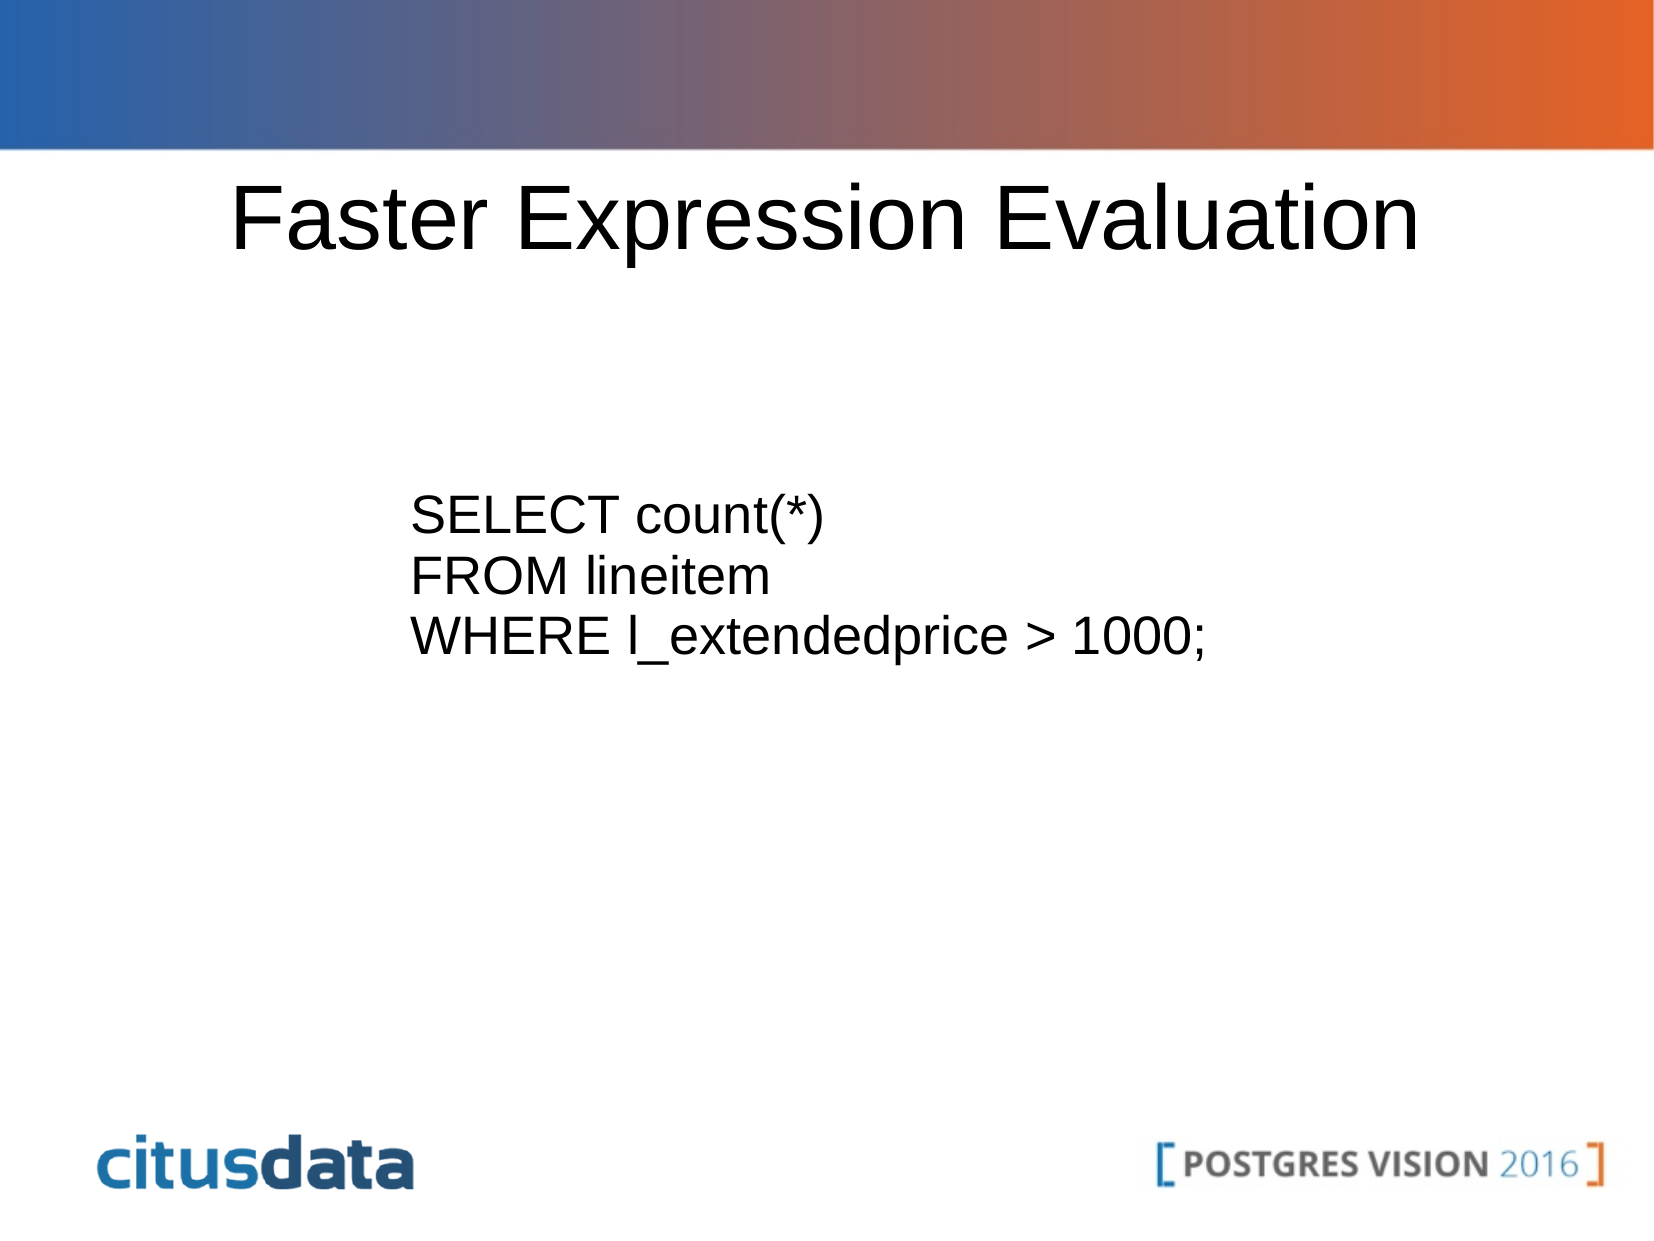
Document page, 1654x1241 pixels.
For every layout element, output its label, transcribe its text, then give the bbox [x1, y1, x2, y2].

title Faster Expression Evaluation [82, 114, 1571, 322]
picture [0, 0, 1654, 1241]
text_box SELECT count(*) FROM lineitem WHERE l_extendedprice > 1000; [395, 477, 1533, 674]
